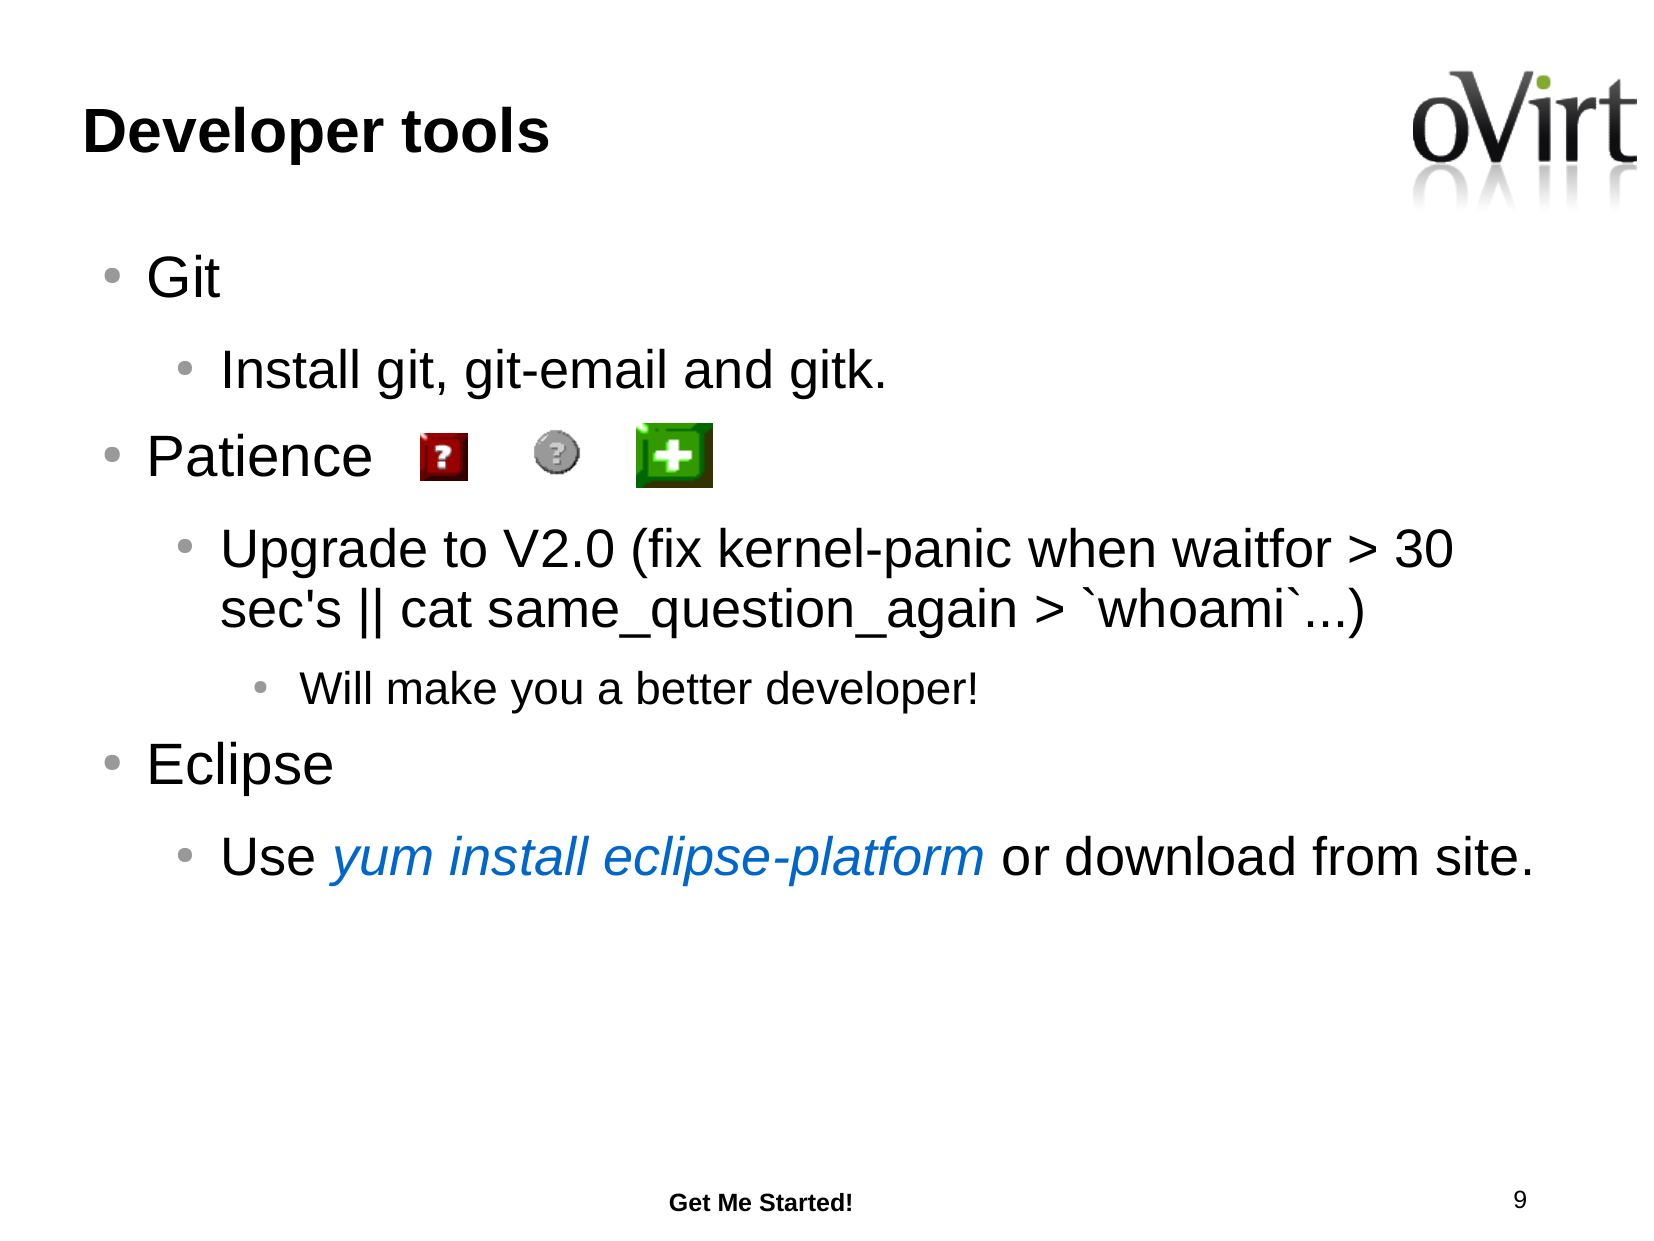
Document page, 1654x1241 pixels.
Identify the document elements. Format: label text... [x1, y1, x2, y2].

picture [636, 423, 713, 488]
picture [420, 433, 468, 481]
title Developer tools [82, 37, 1303, 225]
picture [531, 427, 582, 478]
picture [1413, 63, 1637, 212]
list Git Install git, git-email and gitk. Patience Upgrade to V2.0 (fix kernel-panic when waitfor > 30 sec's || cat same_question_again > `whoami`...) Will make you a better developer! Eclipse Use yum install eclipse-platform or download from site. [86, 244, 1576, 1039]
